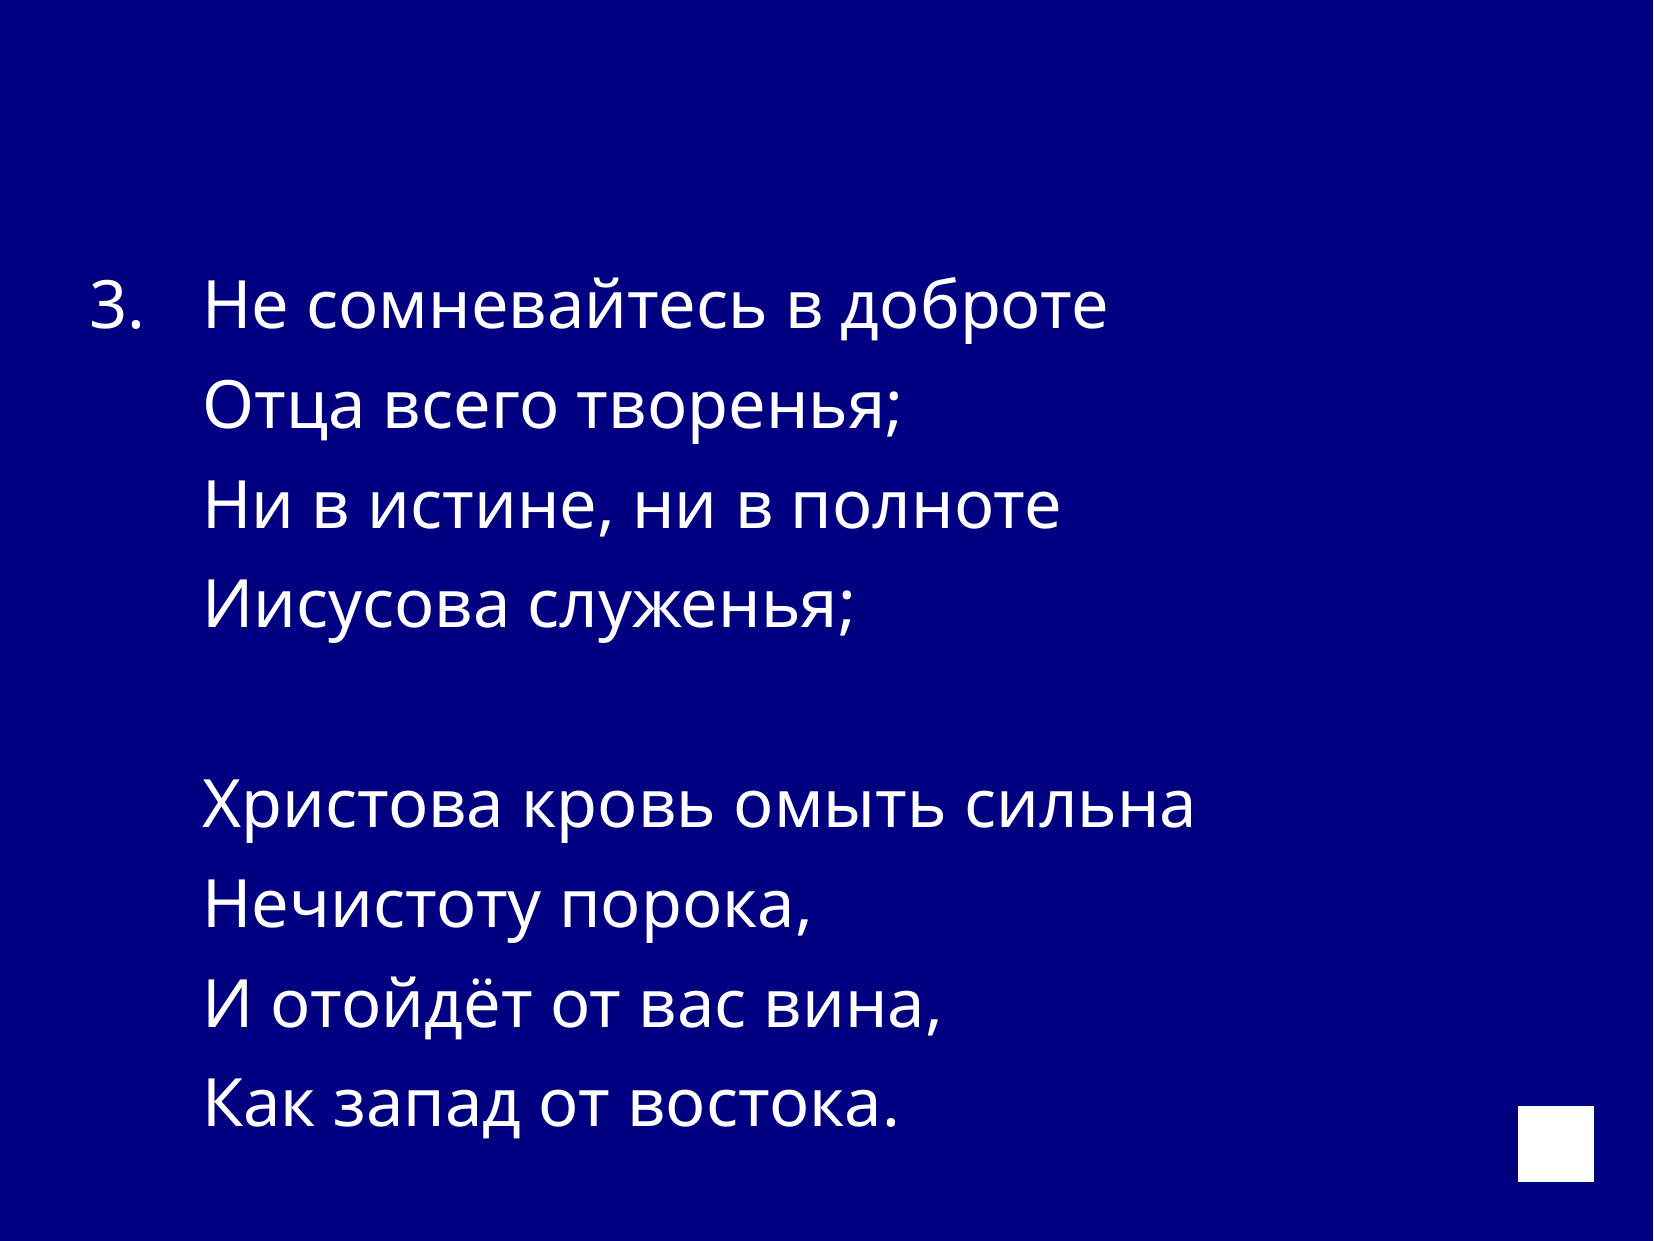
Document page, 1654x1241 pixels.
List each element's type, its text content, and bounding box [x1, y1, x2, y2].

text_box 3. Не сомневайтесь в доброте Отца всего творенья; Ни в истине, ни в полноте Иисусова служенья; Христова кровь омыть сильна Нечистоту порока, И отойдёт от вас вина, Как запад от востока. [75, 150, 1576, 1163]
text_box [1518, 1106, 1594, 1182]
